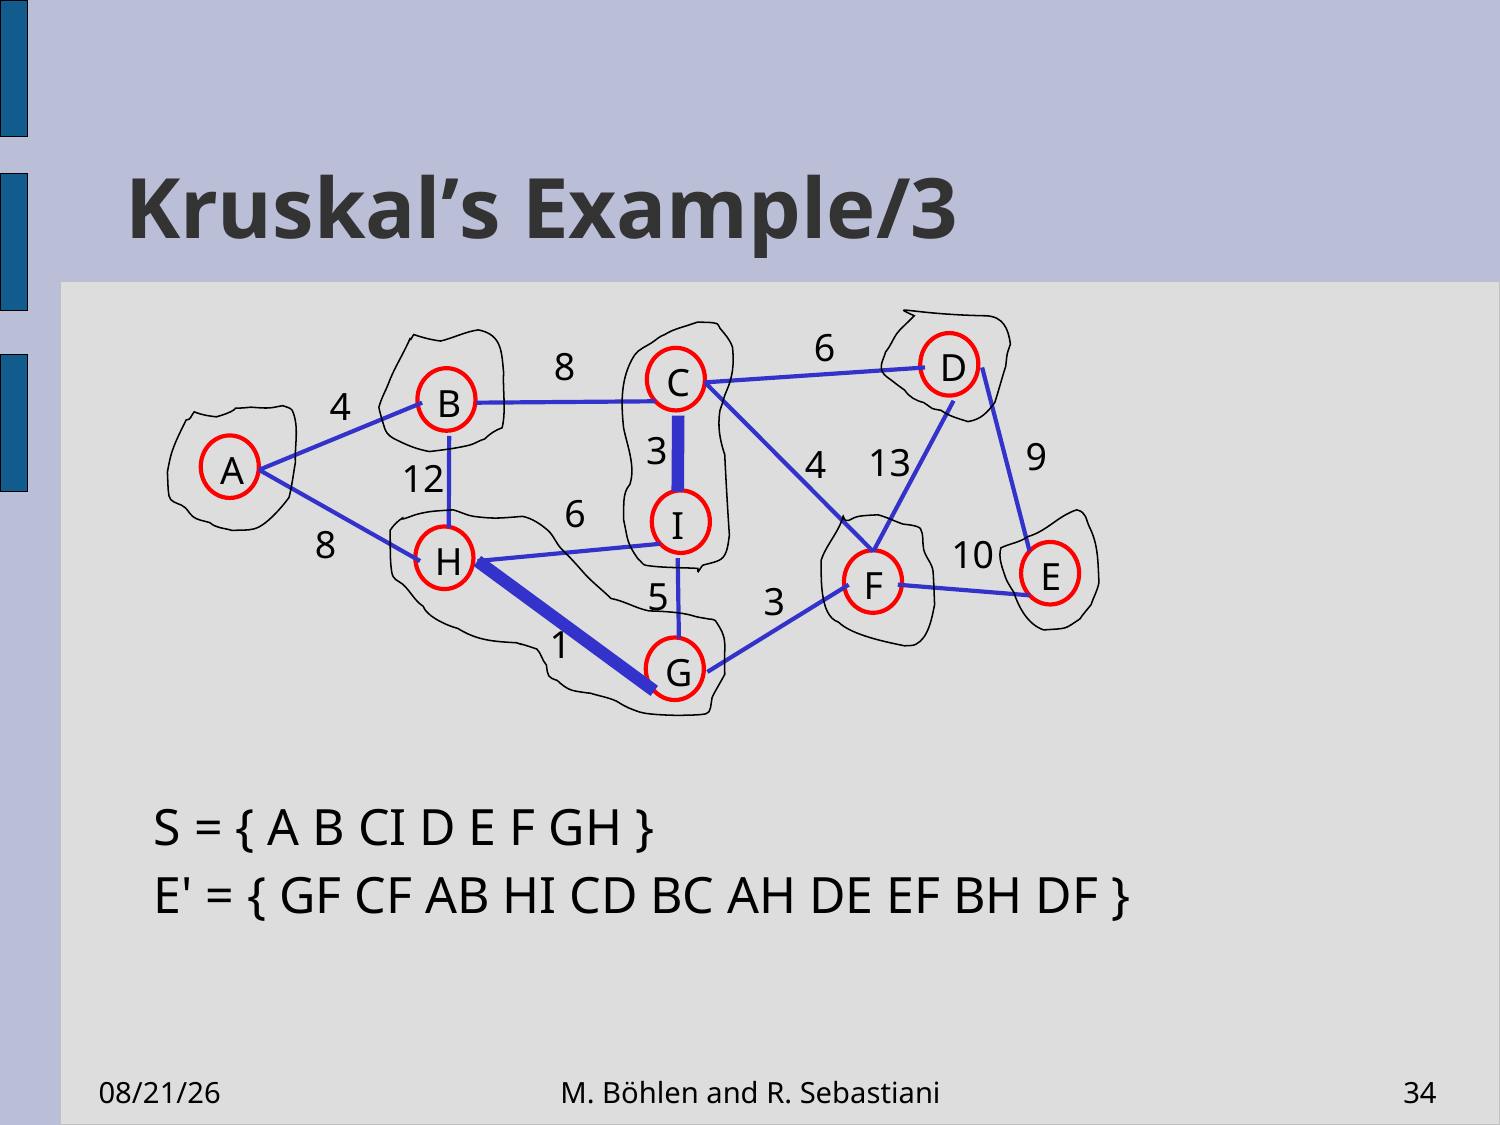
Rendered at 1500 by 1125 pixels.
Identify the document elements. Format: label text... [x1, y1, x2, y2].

text_box S = { A B CI D E F GH } E' = { GF CF AB HI CD BC AH DE EF BH DF } [138, 784, 1173, 920]
text_box 4 [790, 430, 842, 497]
text_box 4 [314, 372, 367, 440]
text_box 9 [1010, 422, 1063, 490]
text_box B [422, 369, 477, 436]
text_box 1 [534, 650, 548, 678]
text_box 8 [300, 511, 352, 578]
text_box 6 [549, 534, 558, 547]
text_box 3 [631, 417, 683, 484]
text_box 10 [936, 520, 1010, 588]
title Kruskal’s Example/3 [110, 67, 1392, 271]
text_box 5 [632, 562, 685, 612]
text_box D [924, 334, 983, 401]
text_box C [651, 349, 706, 416]
text_box A [205, 436, 260, 504]
text_box H [420, 527, 478, 595]
text_box I [656, 491, 699, 559]
text_box G [650, 638, 708, 706]
text_box 5 [644, 562, 685, 567]
text_box 8 [539, 333, 591, 400]
text_box 6 [549, 479, 601, 547]
text_box 5 [632, 607, 685, 630]
text_box E [1025, 543, 1077, 610]
text_box F [848, 551, 898, 618]
text_box 6 [798, 313, 851, 381]
text_box 1 [534, 610, 587, 678]
text_box 3 [748, 567, 800, 634]
text_box 13 [853, 429, 927, 496]
text_box 12 [410, 444, 460, 450]
text_box 12 [386, 444, 460, 511]
text_box 10 [1001, 546, 1010, 582]
